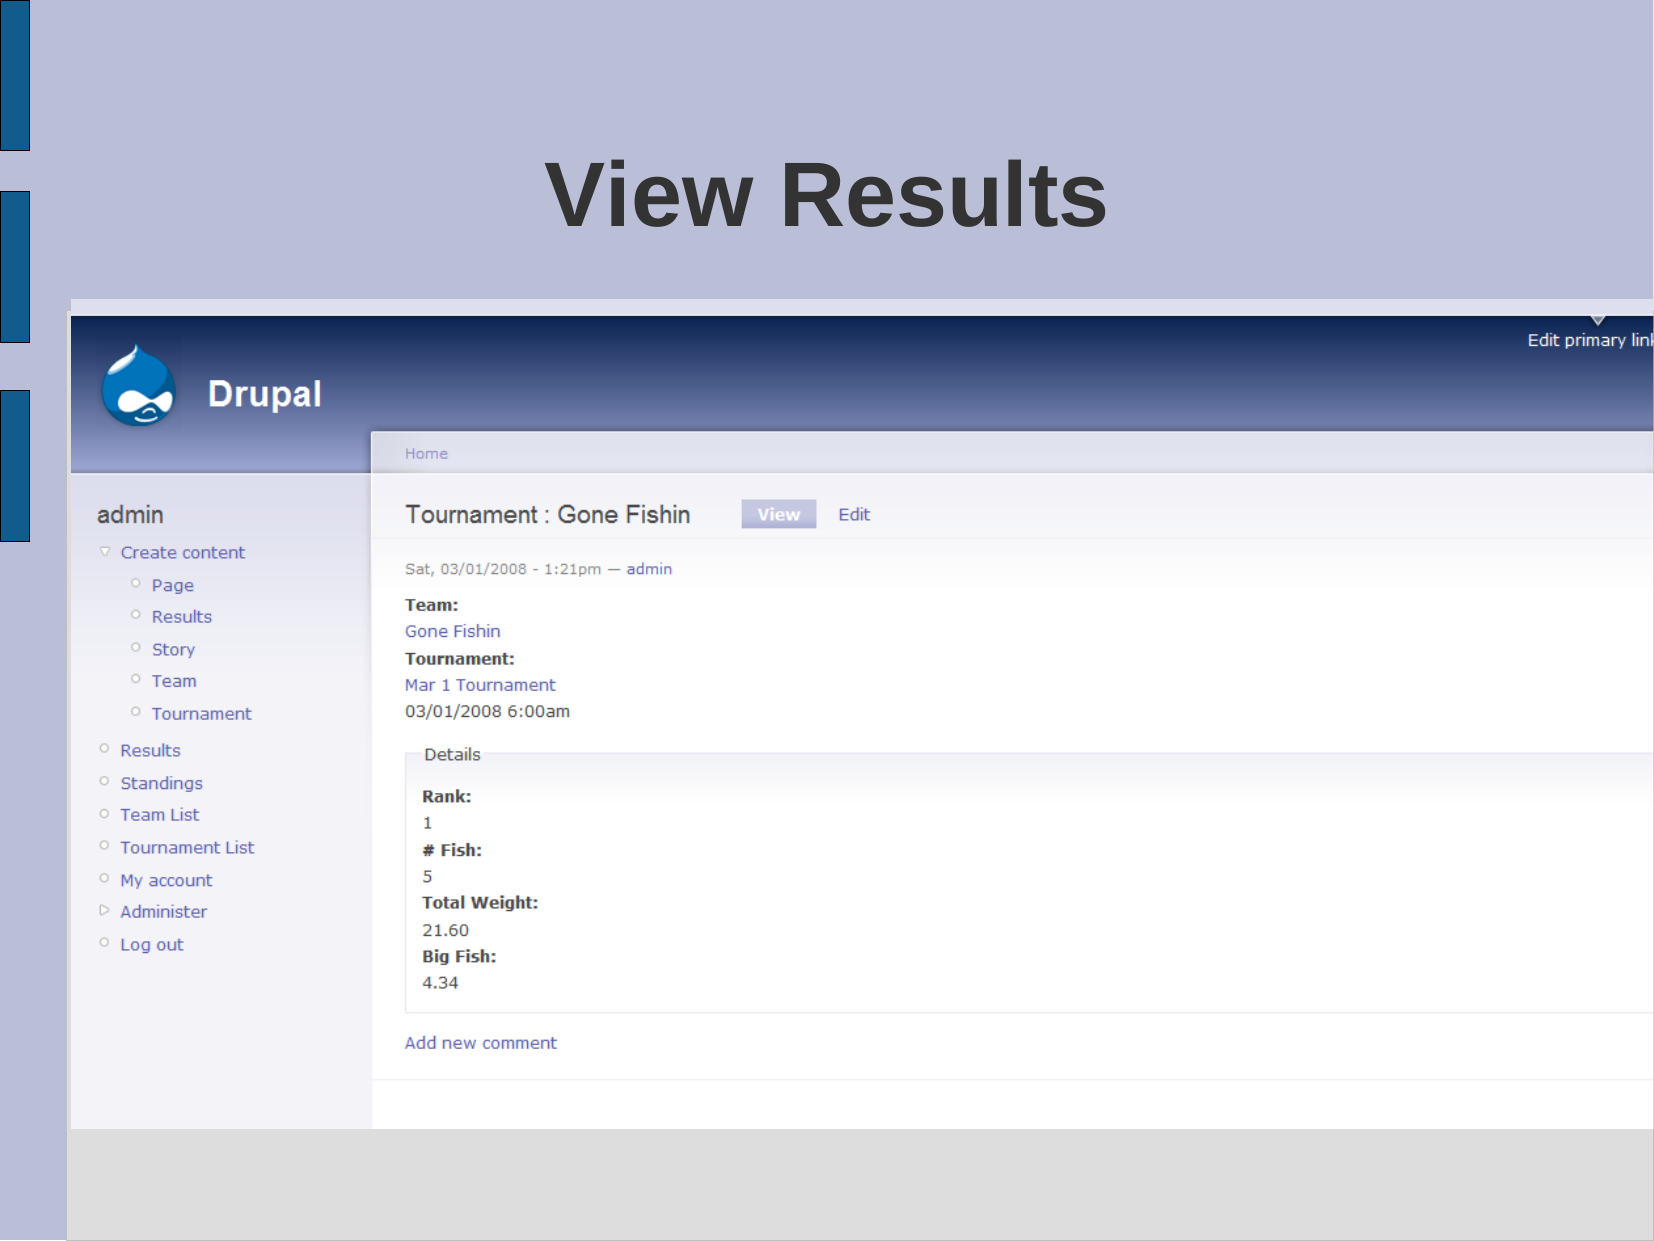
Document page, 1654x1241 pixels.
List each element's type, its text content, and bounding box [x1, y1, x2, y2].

title View Results [121, 91, 1534, 299]
picture [71, 299, 1654, 1129]
